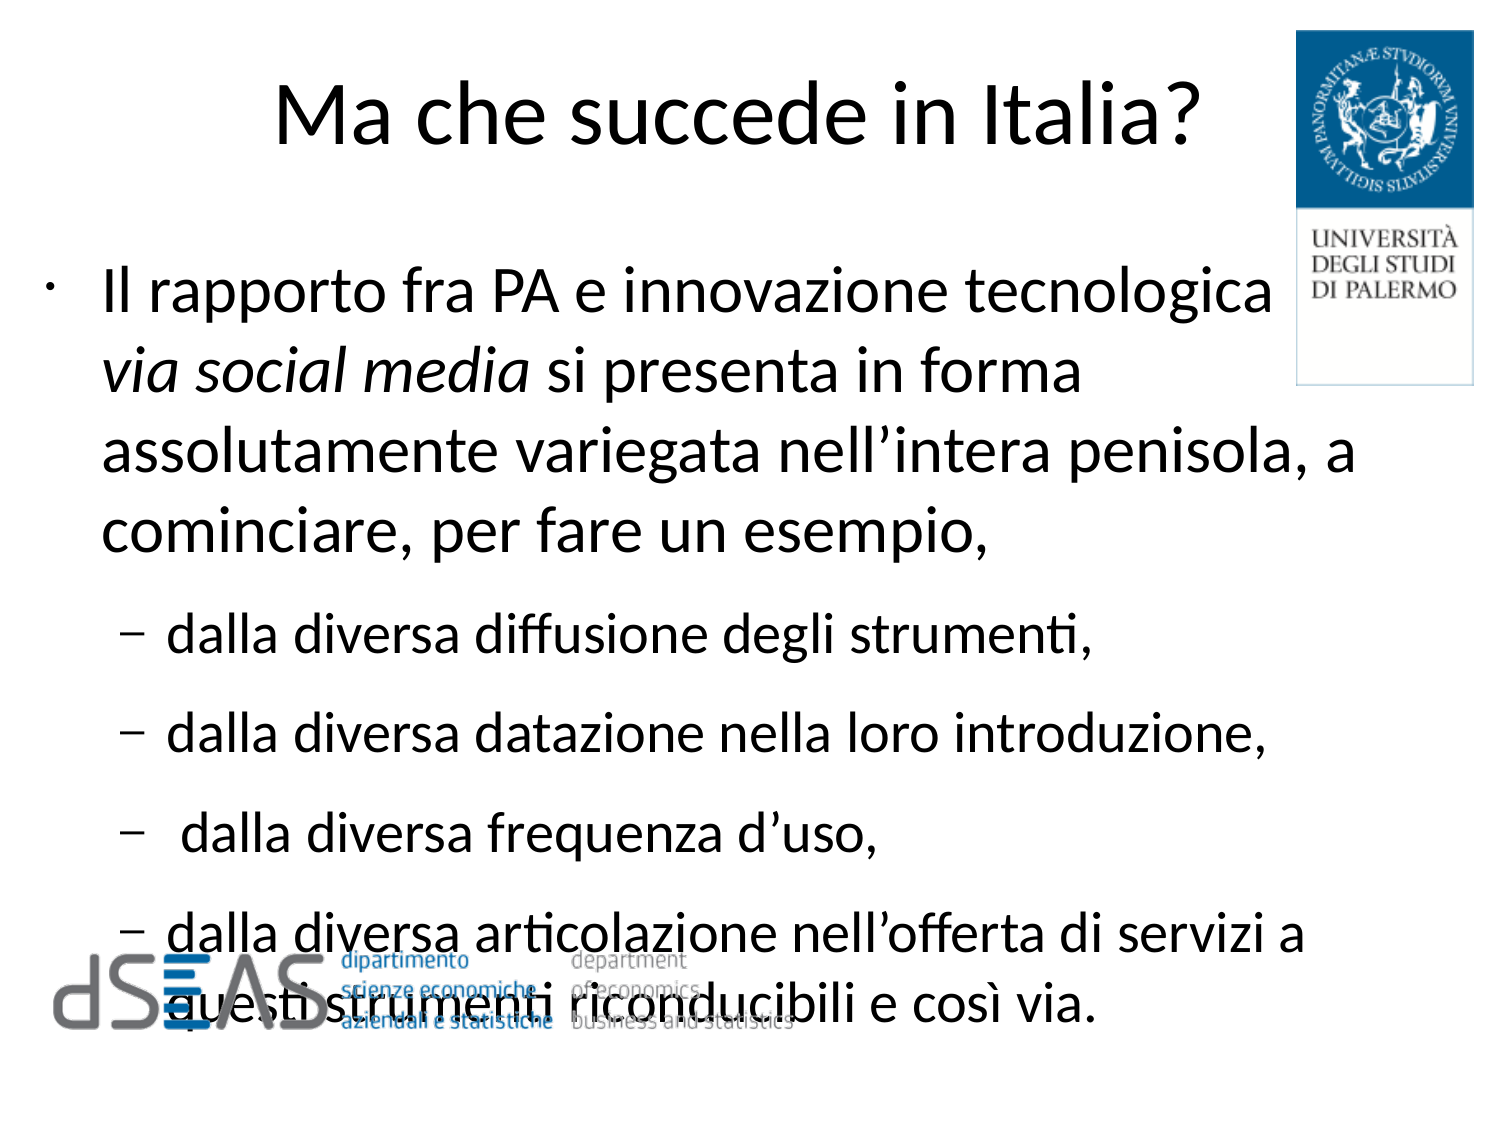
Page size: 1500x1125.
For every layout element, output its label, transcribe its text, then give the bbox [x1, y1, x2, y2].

picture [31, 857, 823, 1090]
title Ma che succede in Italia? [75, 45, 1296, 233]
picture [1296, 30, 1474, 386]
list Il rapporto fra PA e innovazione tecnologica via social media si presenta in forma assolutamente variegata nell’intera penisola, a cominciare, per fare un esempio, dalla diversa diffusione degli strumenti, dalla diversa datazione nella loro introduzione, dalla diversa frequenza d’uso, dalla diversa articolazione nell’offerta di servizi a questi strumenti riconducibili e così via. [30, 238, 1381, 941]
